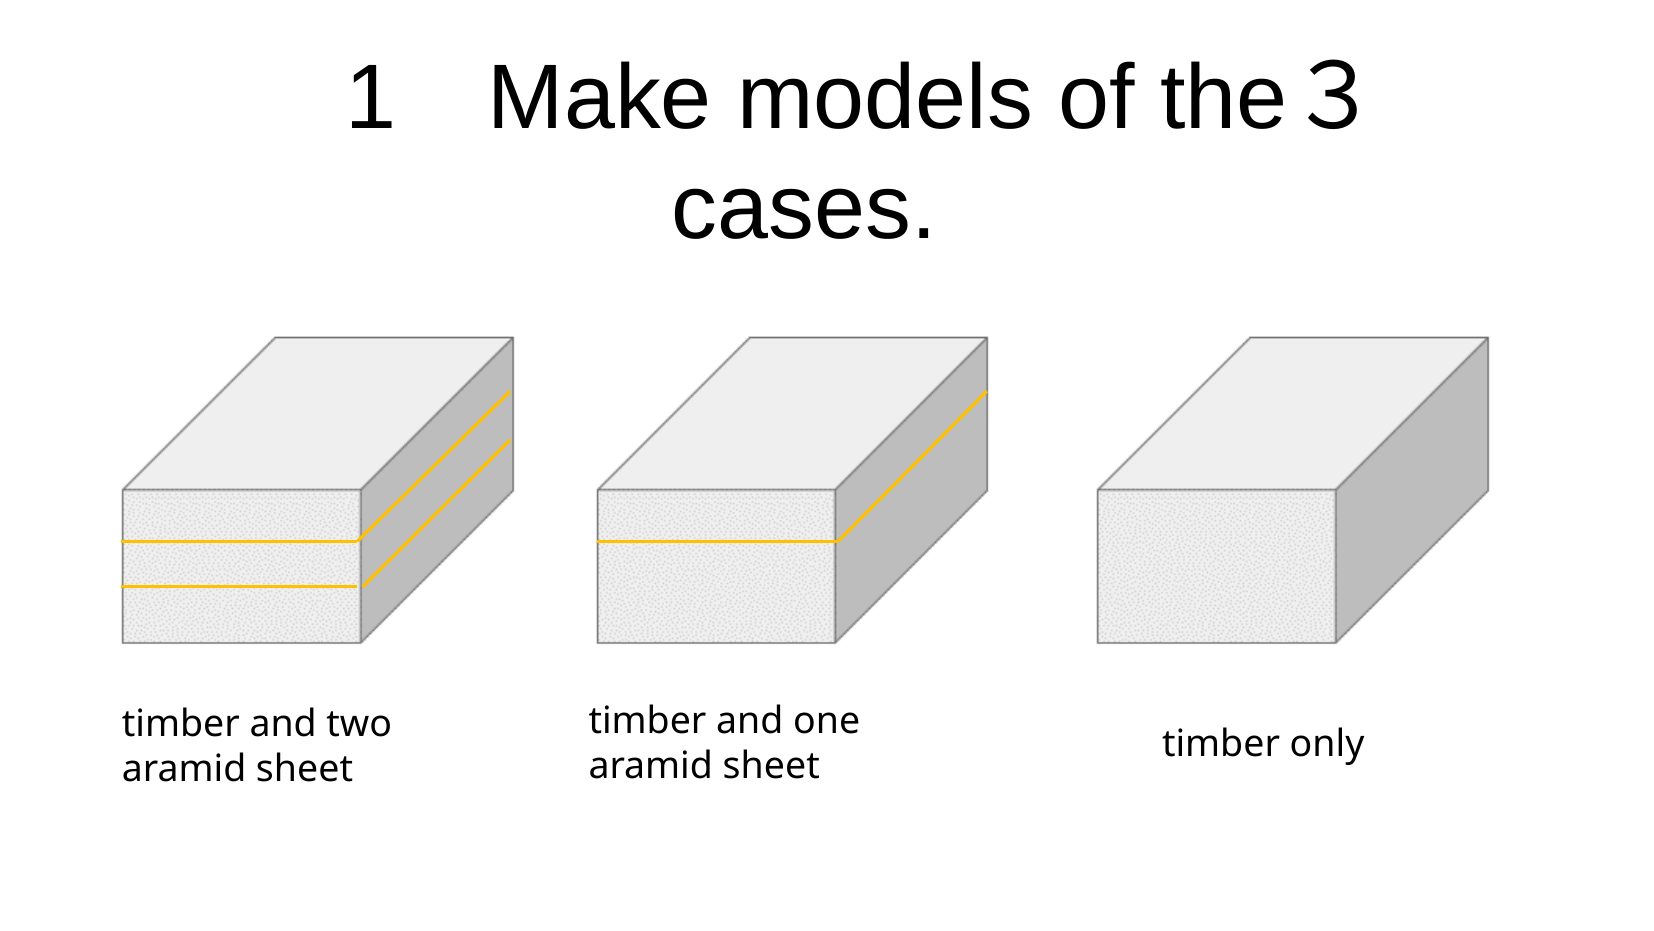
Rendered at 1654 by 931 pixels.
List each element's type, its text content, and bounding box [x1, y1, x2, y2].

text_box timber and one aramid sheet [573, 688, 924, 795]
title 1 Make models of the３cases. [170, 18, 1530, 275]
text_box timber and two aramid sheet [106, 691, 443, 798]
picture [94, 301, 544, 666]
picture [1069, 301, 1519, 666]
text_box timber only [1147, 711, 1395, 773]
picture [569, 301, 1018, 666]
